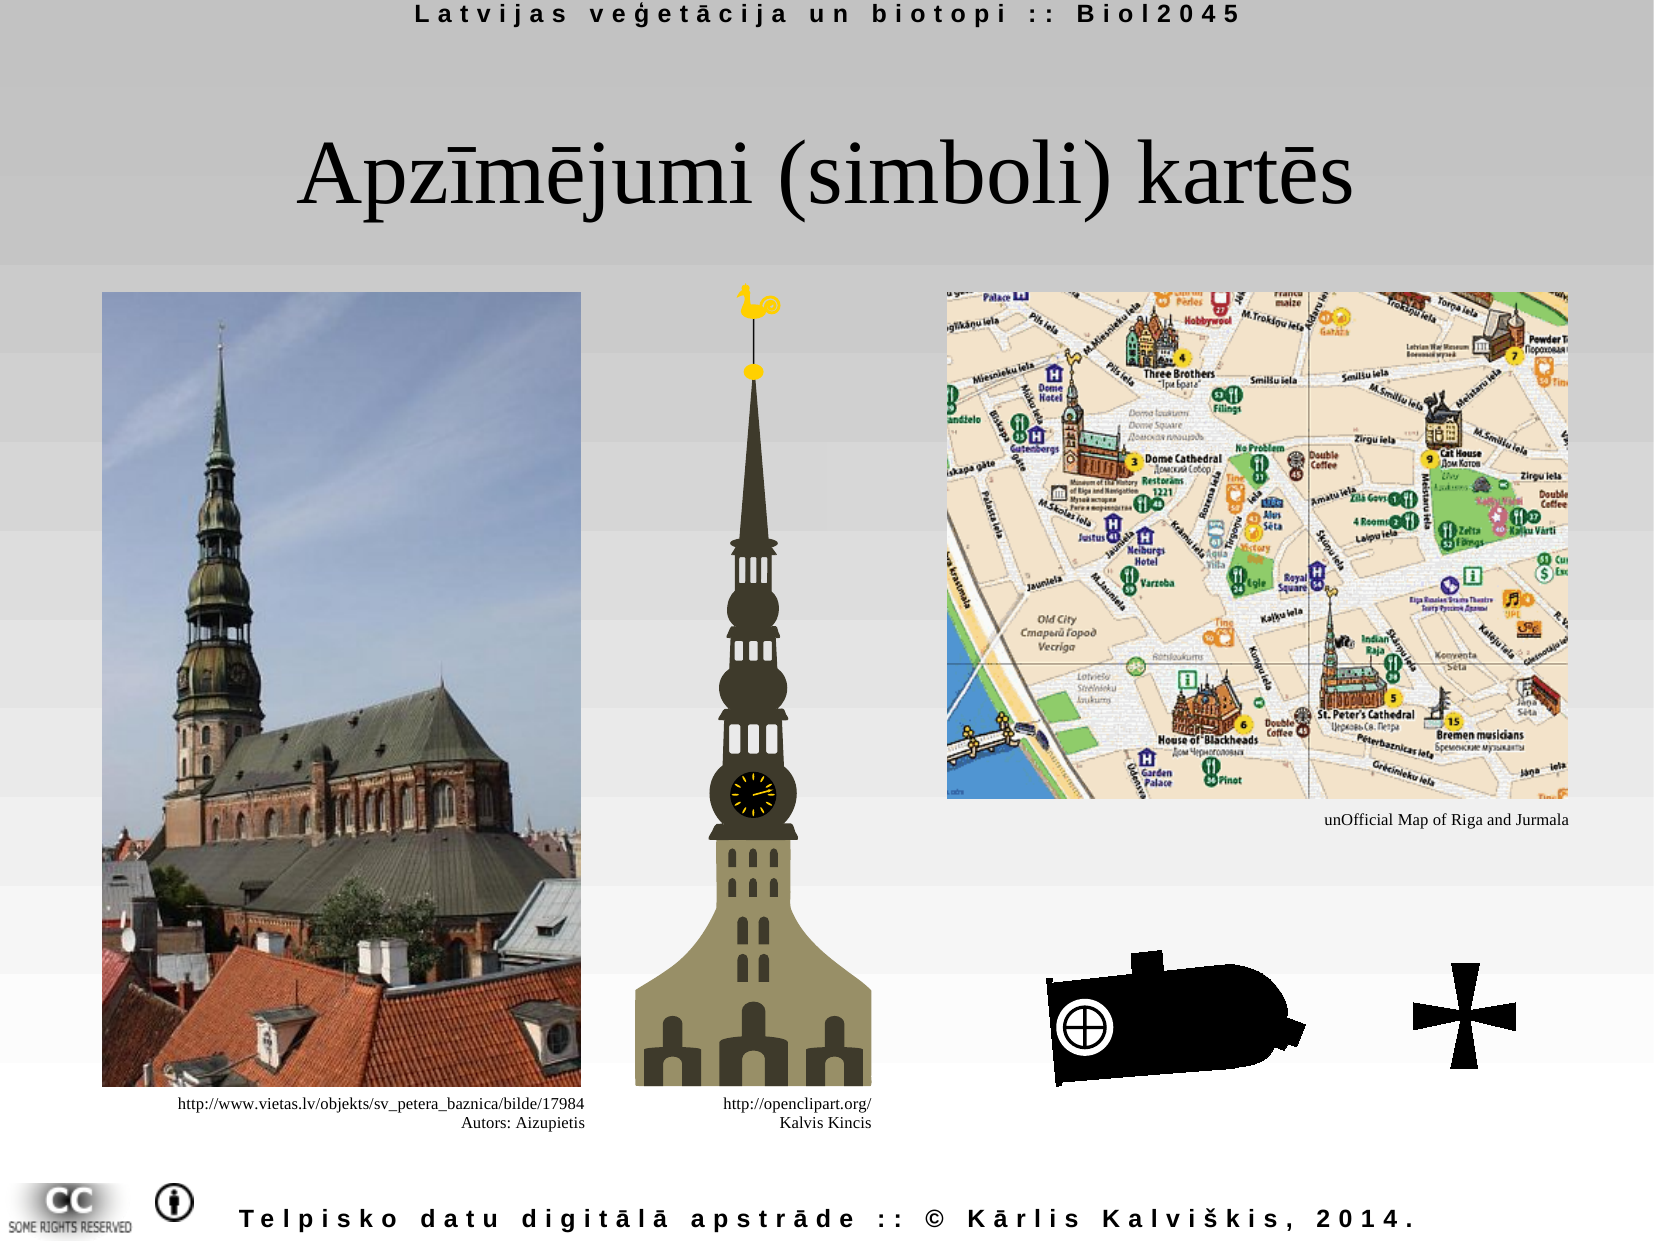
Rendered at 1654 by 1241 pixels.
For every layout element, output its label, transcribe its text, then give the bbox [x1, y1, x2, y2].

text_box unOfficial Map of Riga and Jurmala [1325, 810, 1570, 829]
text_box [1046, 950, 1306, 1087]
text_box http://www.vietas.lv/objekts/sv_petera_baznica/bilde/17984 Autors: Aizupietis [181, 1094, 586, 1132]
text_box [1413, 963, 1516, 1069]
title Apzīmējumi (simboli) kartēs [29, 49, 1625, 296]
picture [0, 0, 1654, 1241]
text_box http://openclipart.org/ Kalvis Kincis [724, 1094, 872, 1132]
